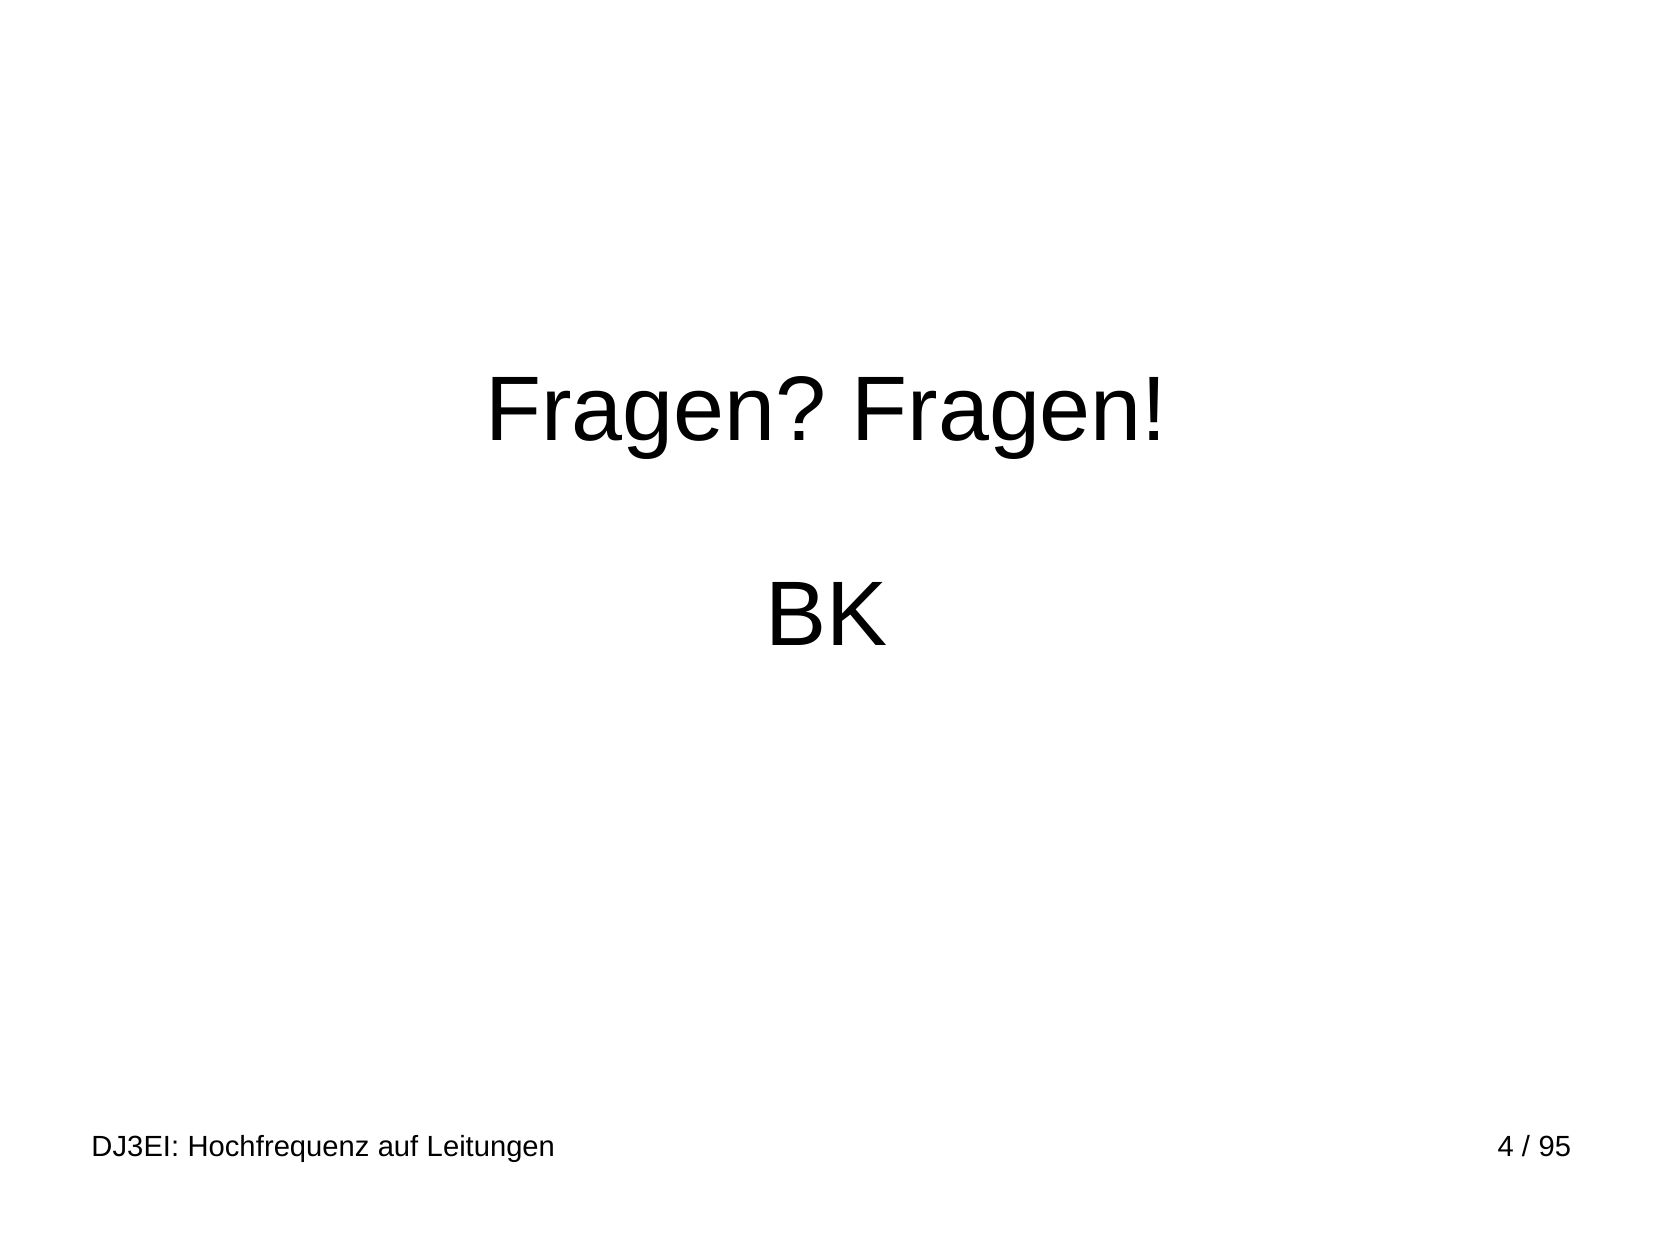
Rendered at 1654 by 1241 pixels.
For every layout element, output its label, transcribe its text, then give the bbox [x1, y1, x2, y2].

title Fragen? Fragen! BK [82, 356, 1571, 665]
